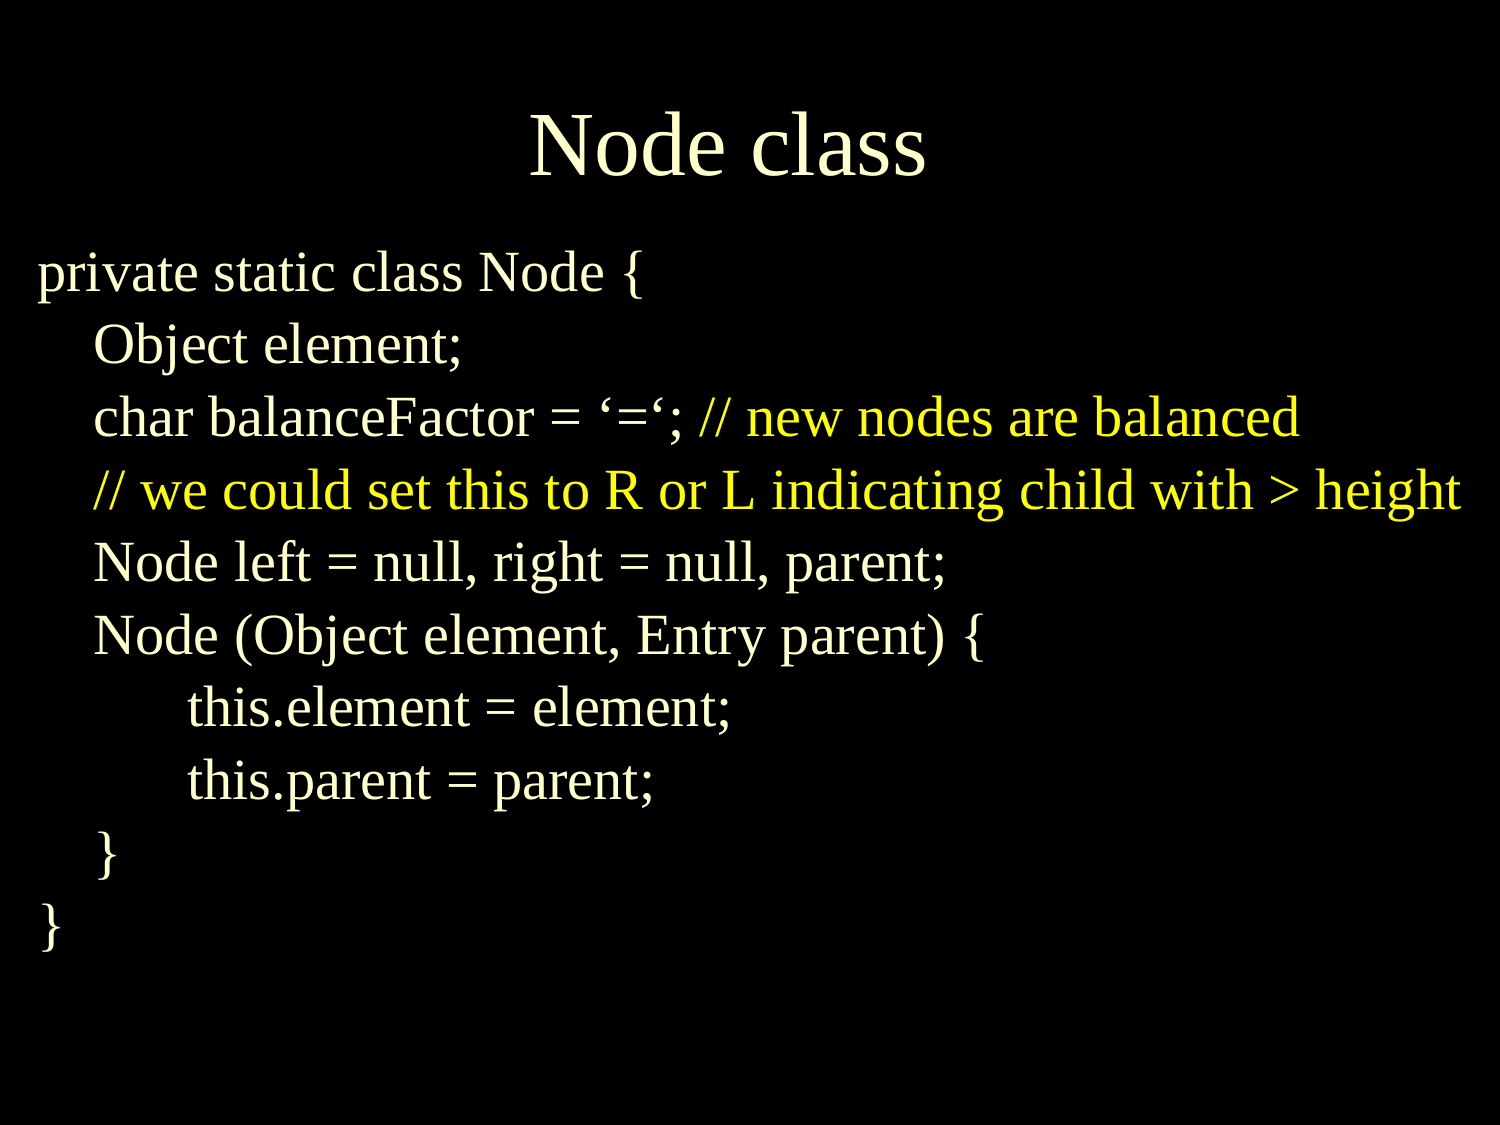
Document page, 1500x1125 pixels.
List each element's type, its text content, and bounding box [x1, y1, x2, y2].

title Node class [0, 50, 1458, 240]
list private static class Node { Object element; char balanceFactor = ‘=‘; // new nodes are balanced // we could set this to R or L indicating child with > height Node left = null, right = null, parent; Node (Object element, Entry parent) { this.element = element; this.parent = parent; } } [22, 237, 1482, 1026]
